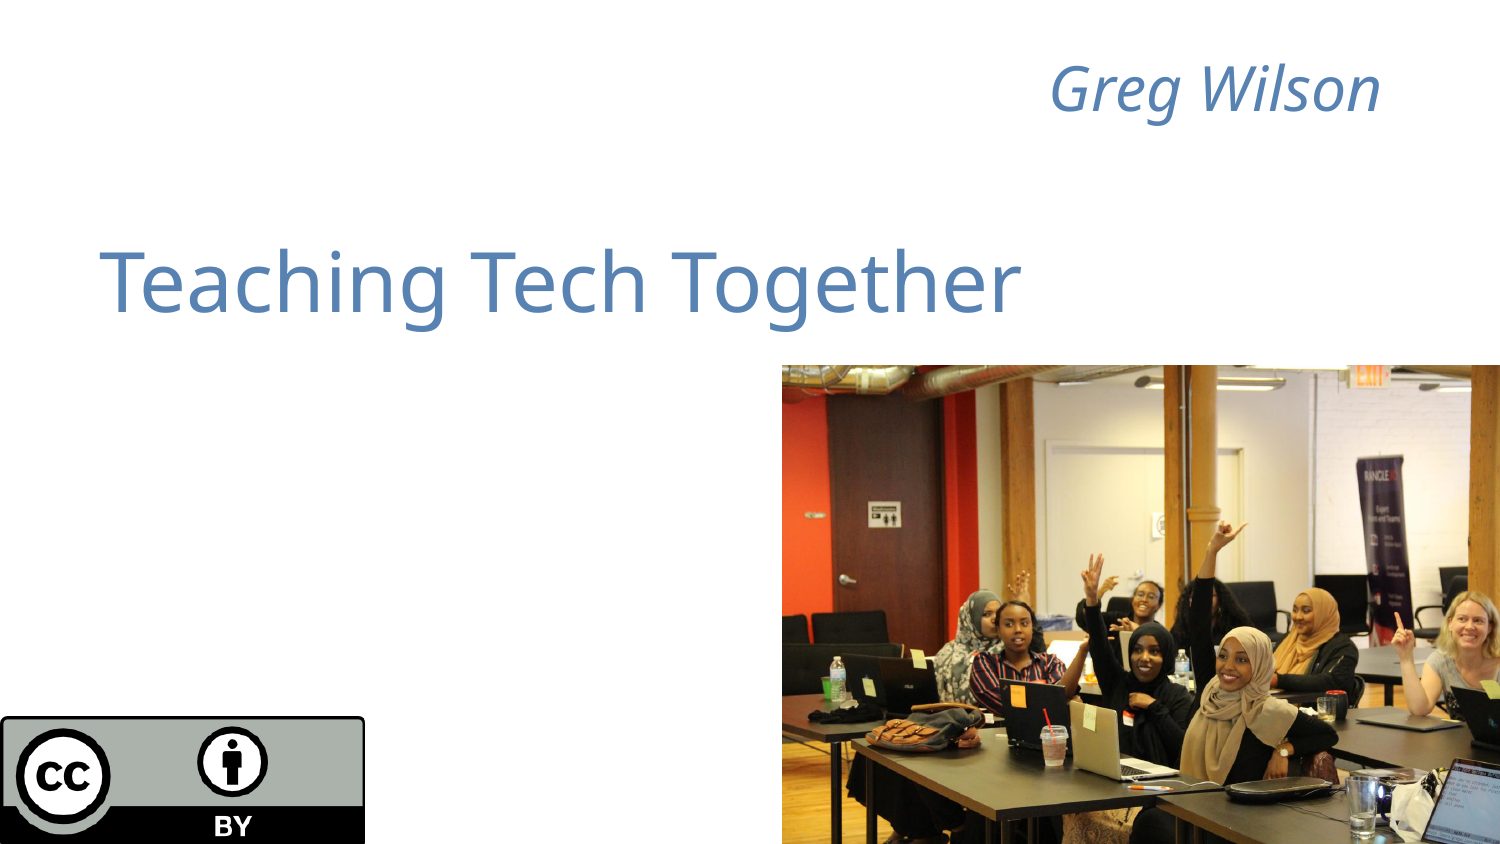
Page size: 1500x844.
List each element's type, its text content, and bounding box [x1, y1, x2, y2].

text_box Teaching Tech Together [84, 214, 1445, 342]
text_box Greg Wilson [38, 34, 1399, 142]
picture [0, 716, 365, 844]
picture [782, 365, 1500, 844]
